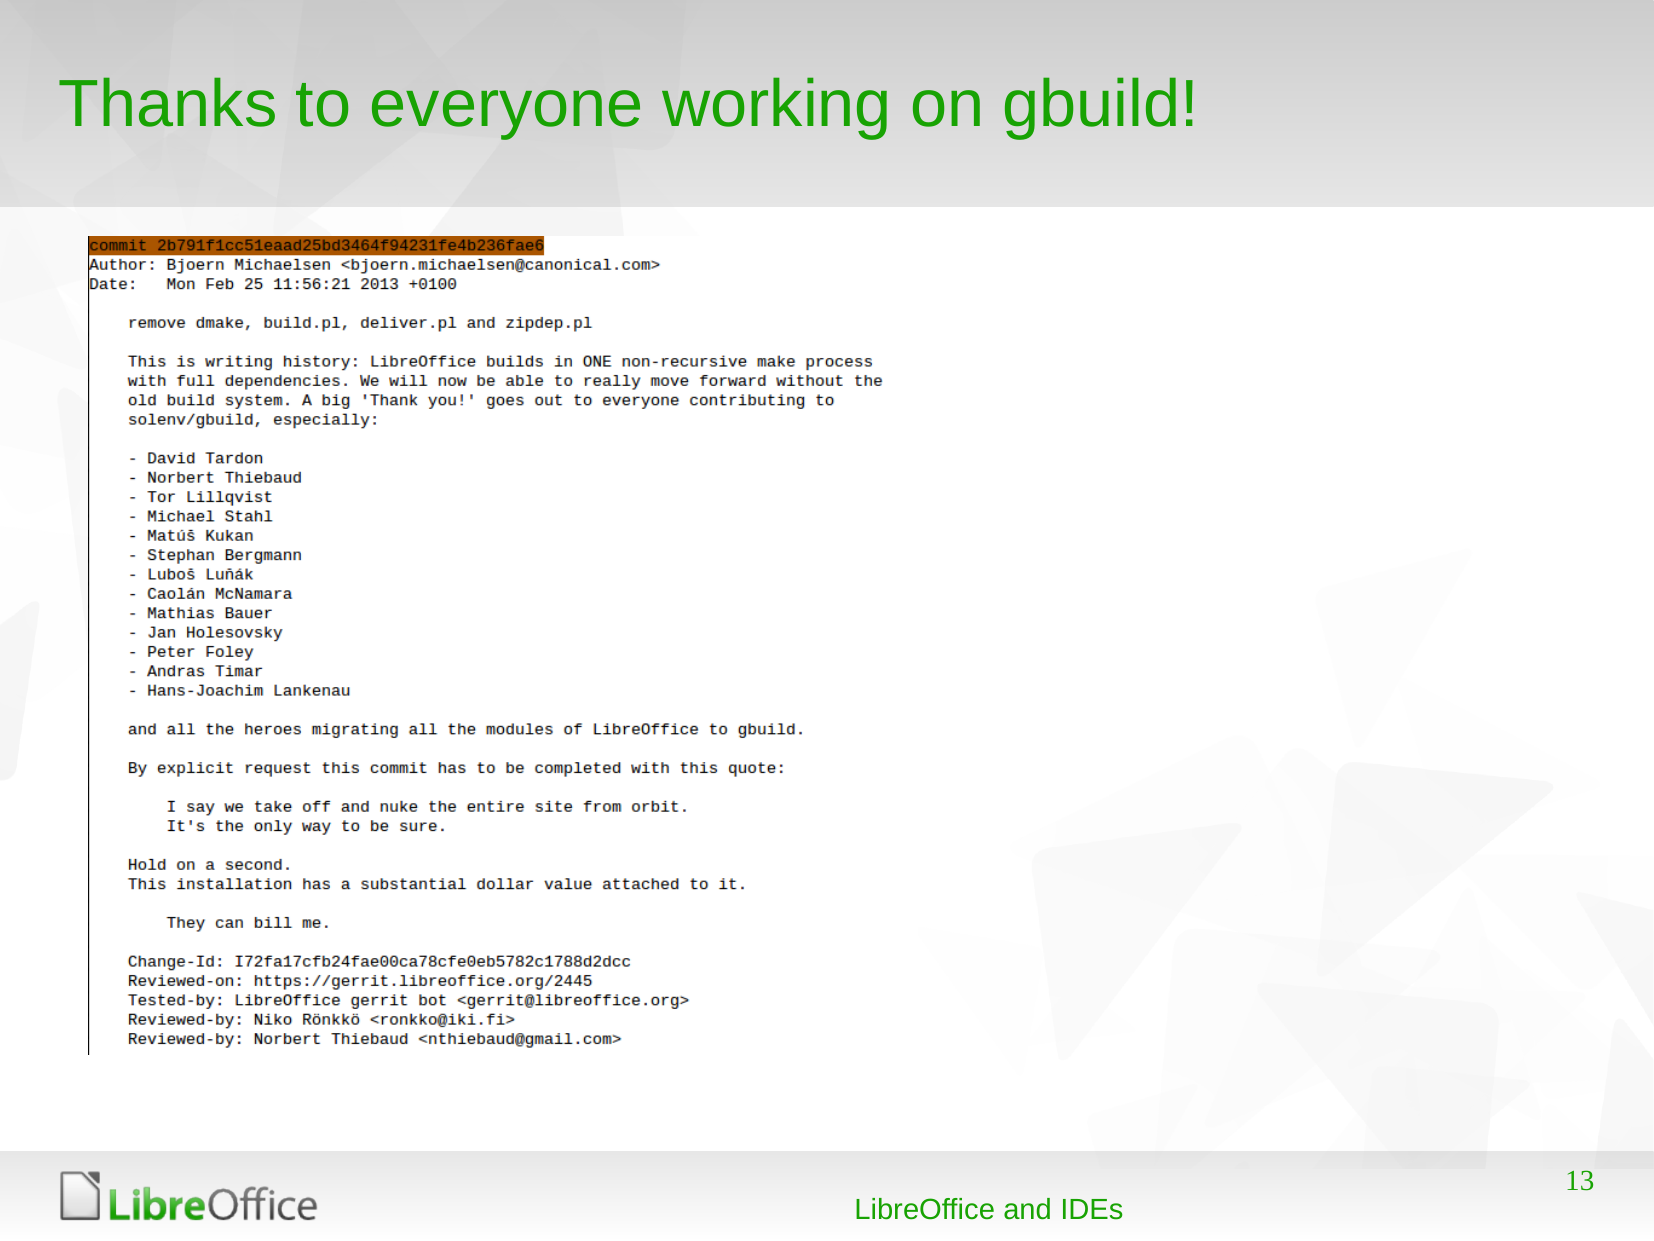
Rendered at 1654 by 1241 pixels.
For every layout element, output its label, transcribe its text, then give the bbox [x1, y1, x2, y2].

title Thanks to everyone working on gbuild! [59, 29, 1595, 178]
picture [0, 0, 1654, 1169]
picture [41, 1152, 337, 1240]
